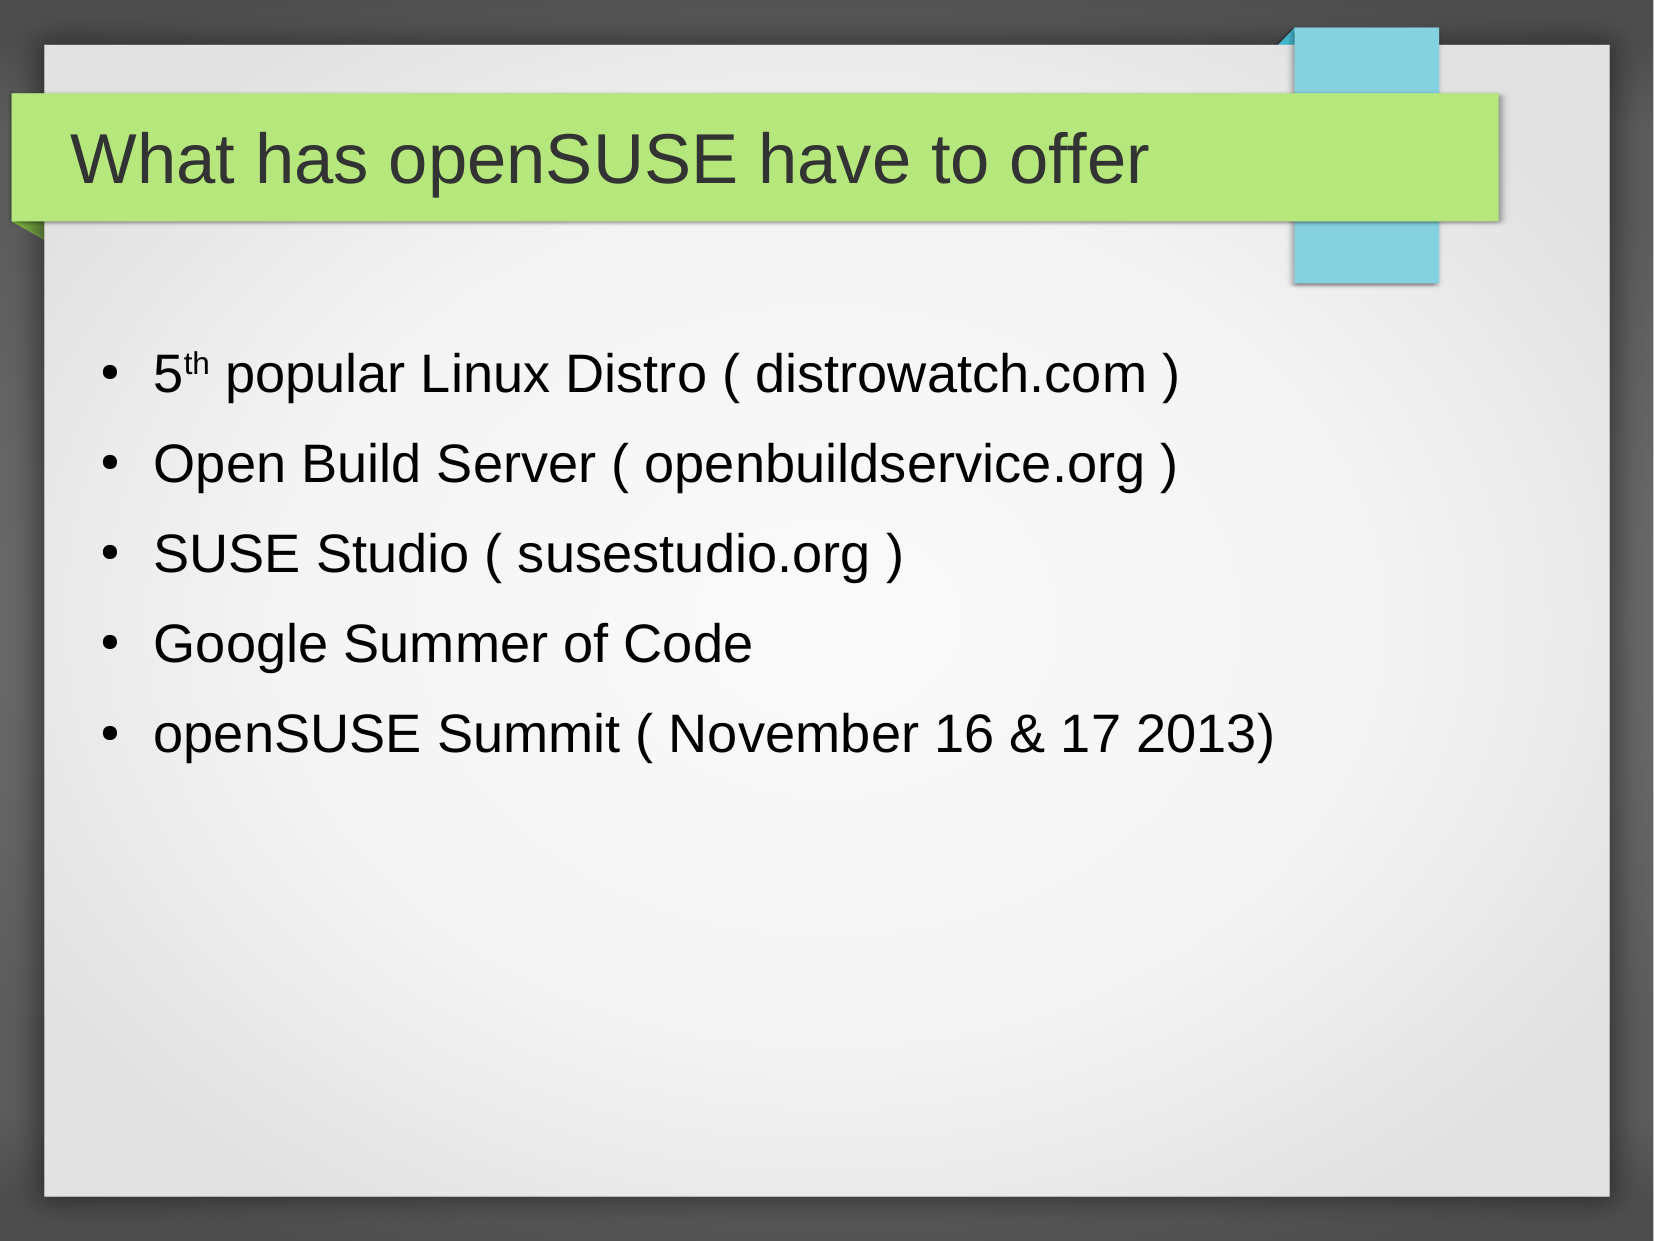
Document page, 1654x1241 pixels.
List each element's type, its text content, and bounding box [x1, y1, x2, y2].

title What has openSUSE have to offer [70, 106, 1229, 213]
picture [0, 0, 1654, 1241]
list 5th popular Linux Distro ( distrowatch.com ) Open Build Server ( openbuildservice.org ) SUSE Studio ( susestudio.org ) Google Summer of Code openSUSE Summit ( November 16 & 17 2013) [82, 343, 1538, 1063]
